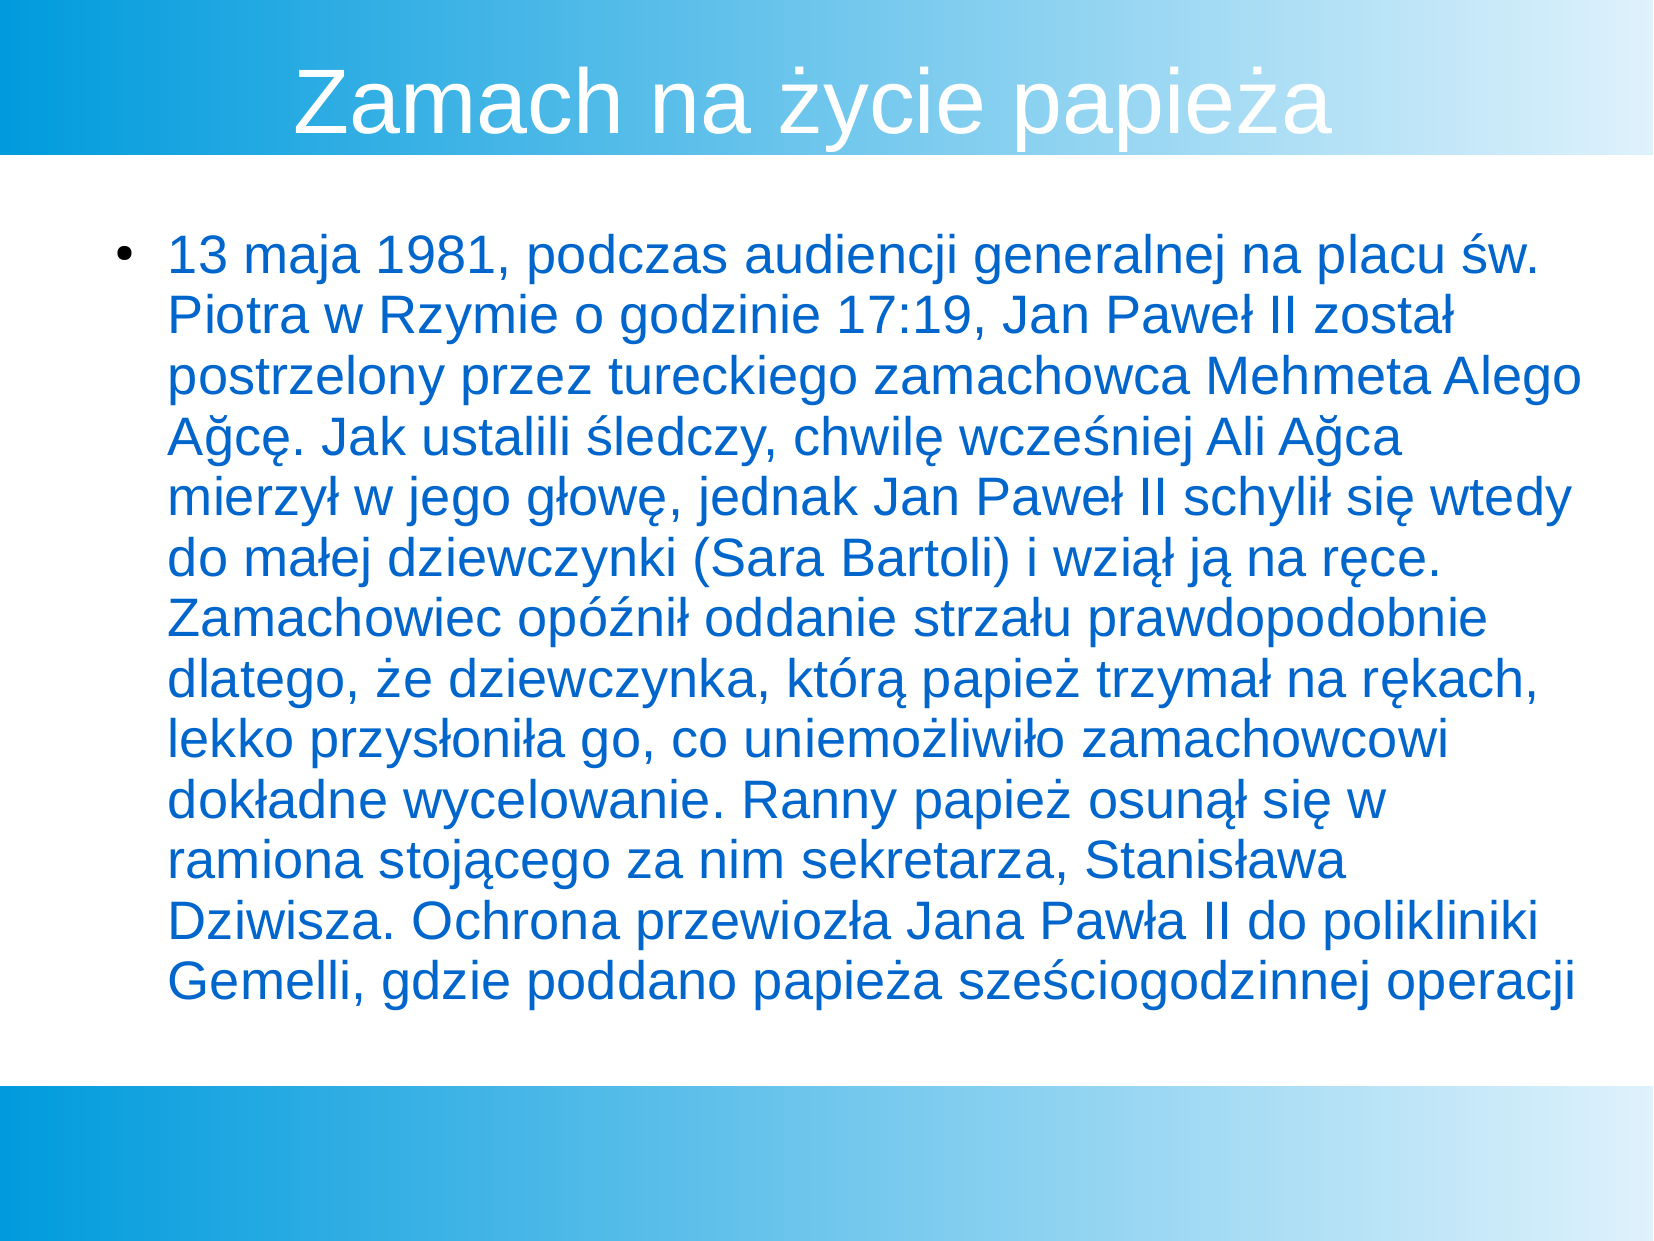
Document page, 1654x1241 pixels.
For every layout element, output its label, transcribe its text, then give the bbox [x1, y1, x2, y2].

title Zamach na życie papieża [82, 49, 1571, 155]
list 13 maja 1981, podczas audiencji generalnej na placu św. Piotra w Rzymie o godzinie 17:19, Jan Paweł II został postrzelony przez tureckiego zamachowca Mehmeta Alego Ağcę. Jak ustalili śledczy, chwilę wcześniej Ali Ağca mierzył w jego głowę, jednak Jan Paweł II schylił się wtedy do małej dziewczynki (Sara Bartoli) i wziął ją na ręce. Zamachowiec opóźnił oddanie strzału prawdopodobnie dlatego, że dziewczynka, którą papież trzymał na rękach, lekko przysłoniła go, co uniemożliwiło zamachowcowi dokładne wycelowanie. Ranny papież osunął się w ramiona stojącego za nim sekretarza, Stanisława Dziwisza. Ochrona przewiozła Jana Pawła II do polikliniki Gemelli, gdzie poddano papieża sześciogodzinnej operacji [97, 224, 1586, 944]
